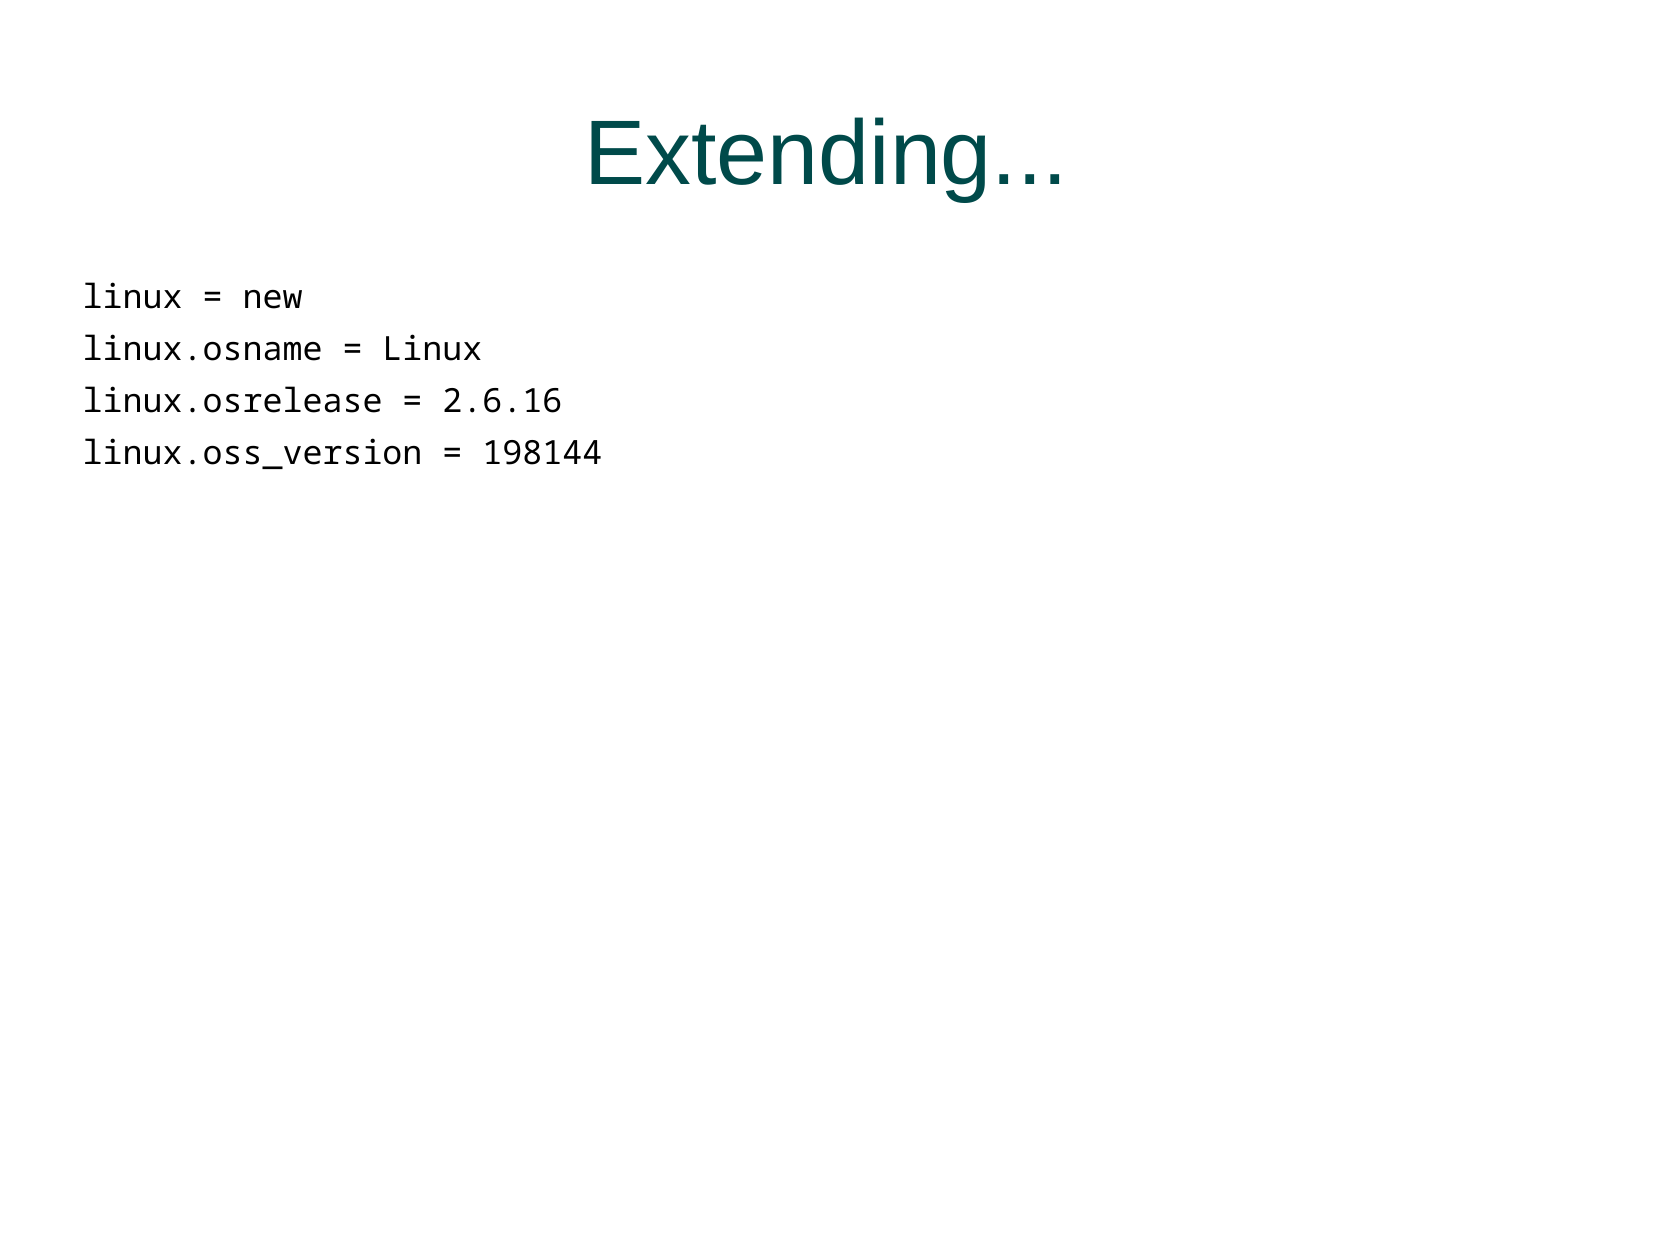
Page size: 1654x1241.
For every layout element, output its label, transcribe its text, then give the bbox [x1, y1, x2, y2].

title Extending... [82, 56, 1571, 250]
list linux = new linux.osname = Linux linux.osrelease = 2.6.16 linux.oss_version = 198144 [82, 290, 1571, 1094]
